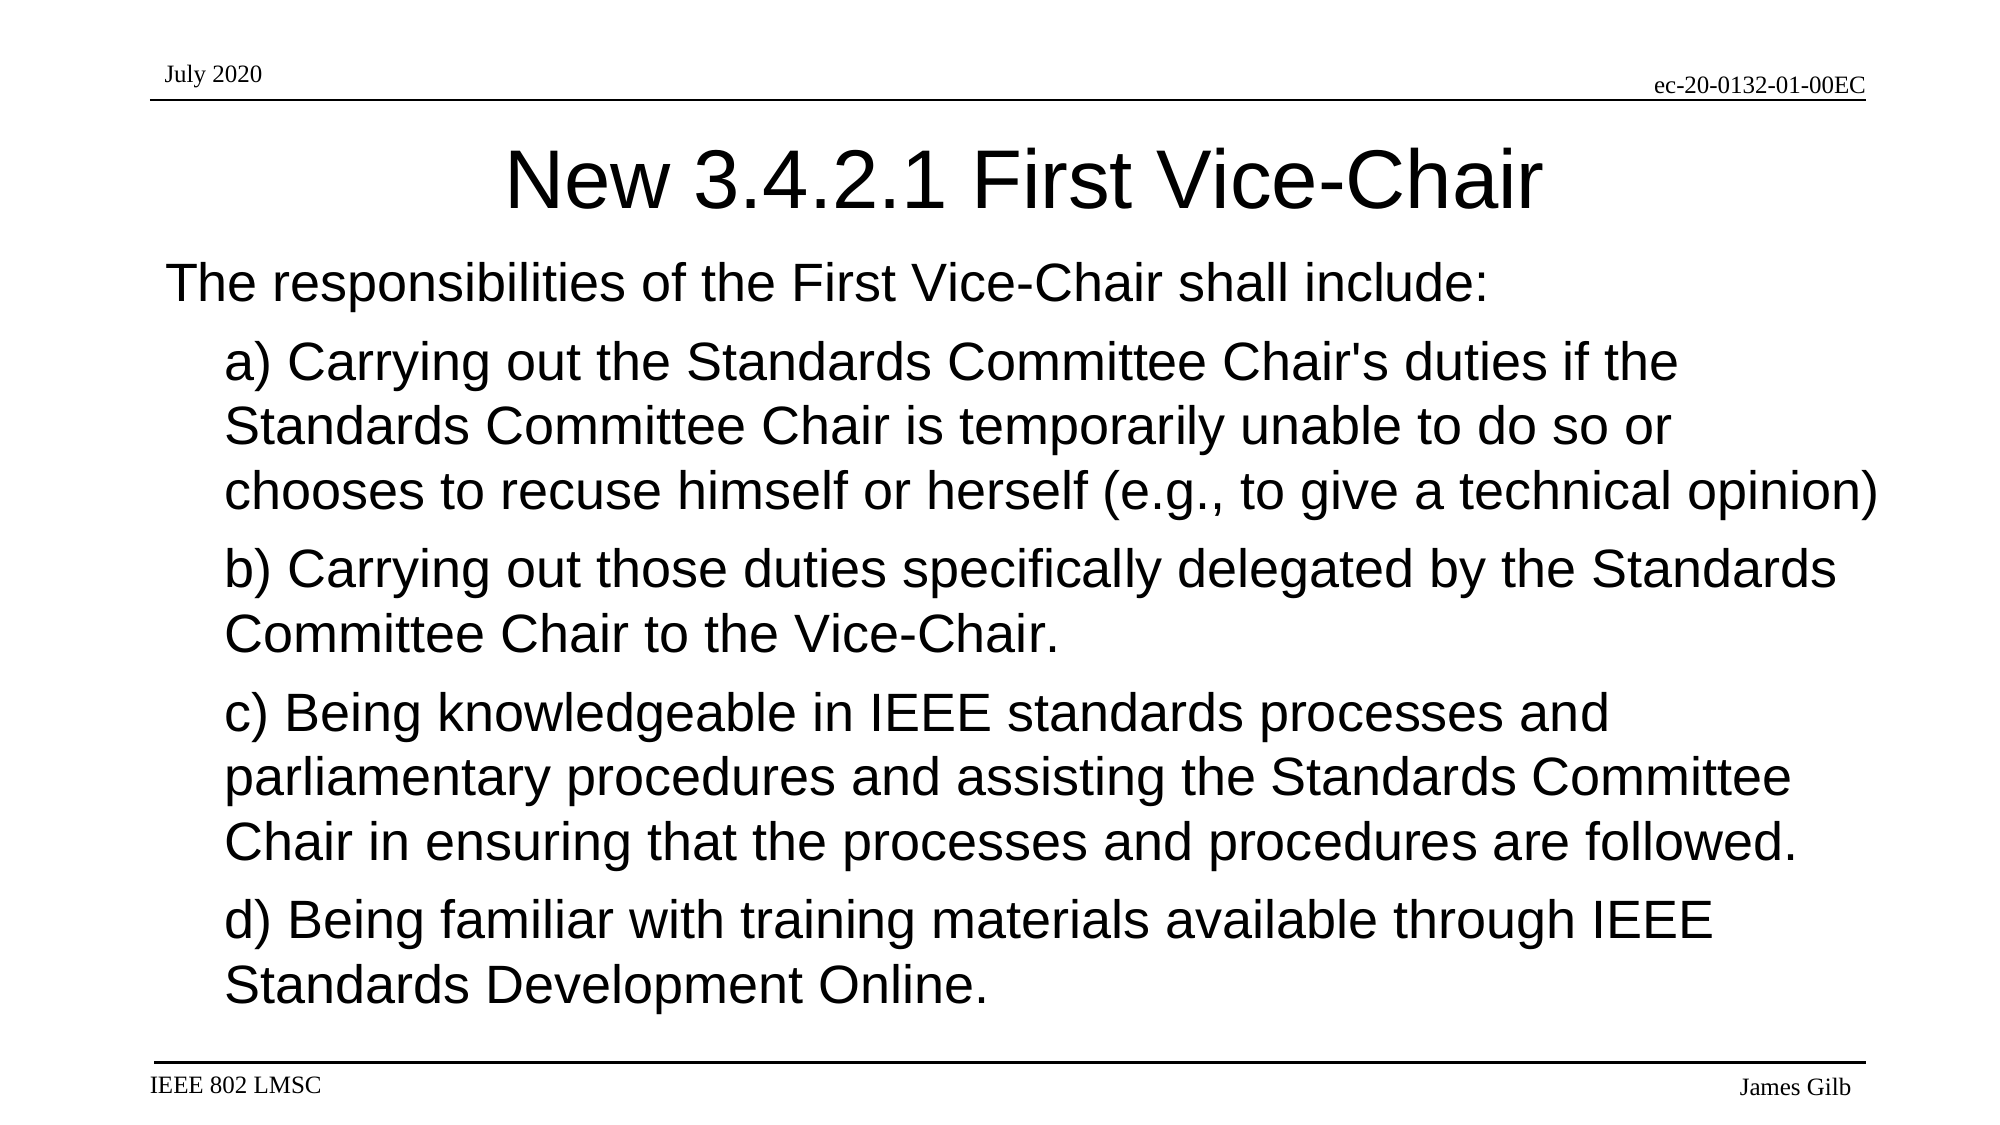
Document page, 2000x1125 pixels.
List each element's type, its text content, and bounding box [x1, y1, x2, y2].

title New 3.4.2.1 First Vice-Chair [149, 112, 1900, 238]
list The responsibilities of the First Vice-Chair shall include: a) Carrying out the Standards Committee Chair's duties if the Standards Committee Chair is temporarily unable to do so or chooses to recuse himself or herself (e.g., to give a technical opinion) b) Carrying out those duties specifically delegated by the Standards Committee Chair to the Vice-Chair. c) Being knowledgeable in IEEE standards processes and parliamentary procedures and assisting the Standards Committee Chair in ensuring that the processes and procedures are followed. d) Being familiar with training materials available through IEEE Standards Development Online. [149, 239, 1900, 1051]
